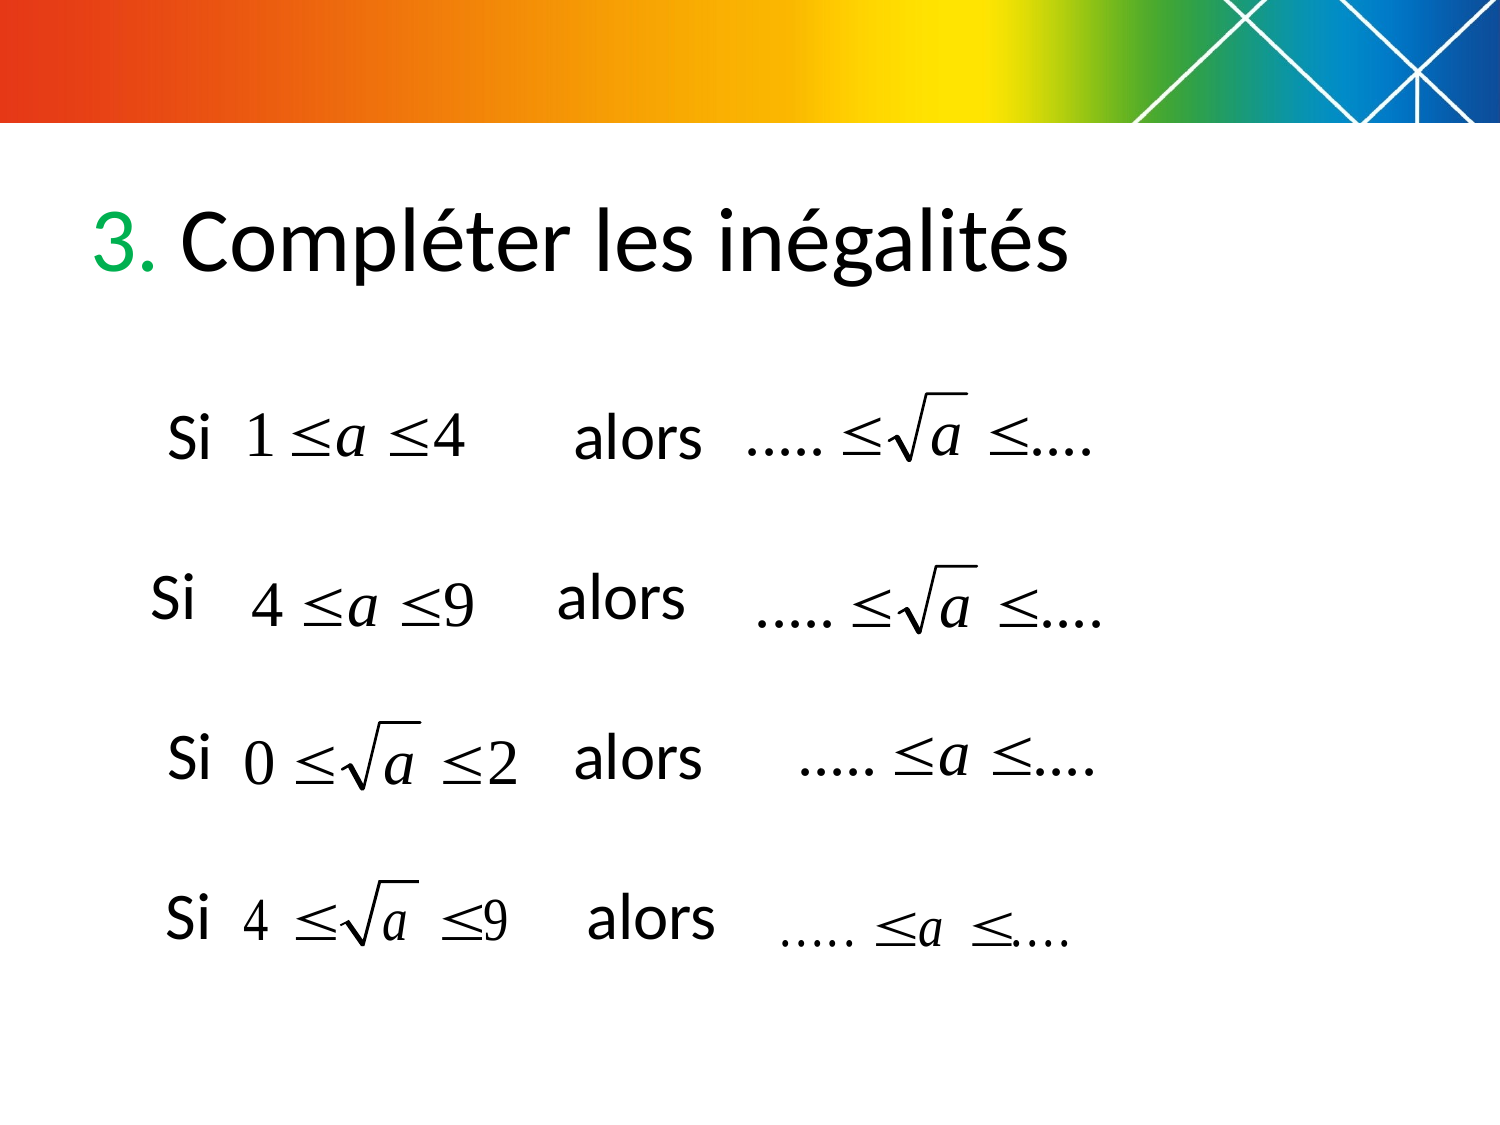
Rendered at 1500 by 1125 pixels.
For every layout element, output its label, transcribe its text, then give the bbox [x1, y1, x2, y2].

chart [774, 898, 1087, 969]
chart [241, 566, 485, 643]
chart [791, 721, 1105, 792]
chart [739, 379, 1101, 478]
chart [749, 552, 1111, 650]
chart [242, 397, 474, 473]
title 3. Compléter les inégalités [75, 164, 1425, 305]
picture [1340, 0, 1500, 123]
chart [233, 868, 525, 967]
chart [234, 708, 532, 806]
picture [0, 0, 1358, 123]
text_box Si alors Si alors Si alors Si alors [135, 385, 739, 1125]
